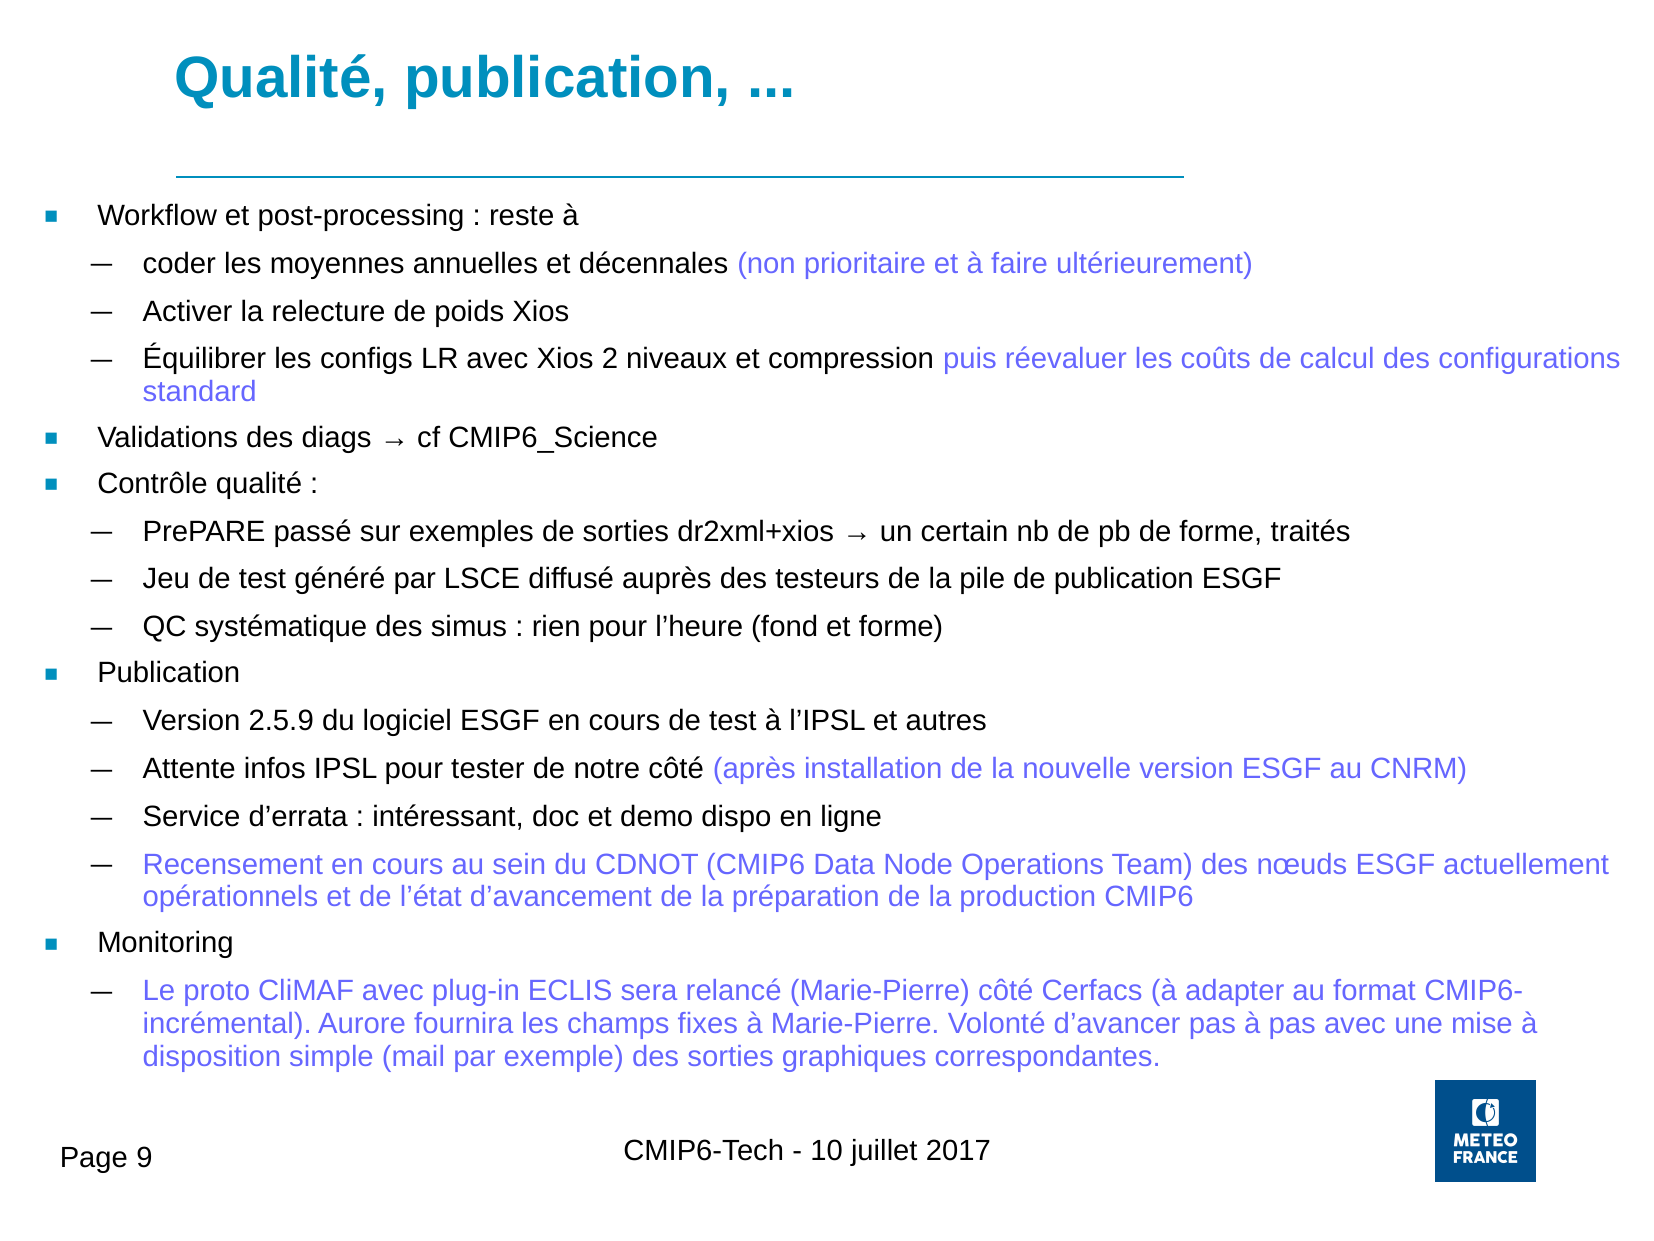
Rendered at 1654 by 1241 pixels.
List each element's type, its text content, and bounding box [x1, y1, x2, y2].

list Workflow et post-processing : reste à coder les moyennes annuelles et décennales (non prioritaire et à faire ultérieurement) Activer la relecture de poids Xios Équilibrer les configs LR avec Xios 2 niveaux et compression puis réevaluer les coûts de calcul des configurations standard Validations des diags → cf CMIP6_Science Contrôle qualité : PrePARE passé sur exemples de sorties dr2xml+xios → un certain nb de pb de forme, traités Jeu de test généré par LSCE diffusé auprès des testeurs de la pile de publication ESGF QC systématique des simus : rien pour l’heure (fond et forme) Publication Version 2.5.9 du logiciel ESGF en cours de test à l’IPSL et autres Attente infos IPSL pour tester de notre côté (après installation de la nouvelle version ESGF au CNRM) Service d’errata : intéressant, doc et demo dispo en ligne Recensement en cours au sein du CDNOT (CMIP6 Data Node Operations Team) des nœuds ESGF actuellement opérationnels et de l’état d’avancement de la préparation de la production CMIP6 Monitoring Le proto CliMAF avec plug-in ECLIS sera relancé (Marie-Pierre) côté Cerfacs (à adapter au format CMIP6-incrémental). Aurore fournira les champs fixes à Marie-Pierre. Volonté d’avancer pas à pas avec une mise à disposition simple (mail par exemple) des sorties graphiques correspondantes. [33, 198, 1654, 1077]
title Qualité, publication, ... [174, 0, 1654, 156]
picture [1435, 1080, 1536, 1182]
